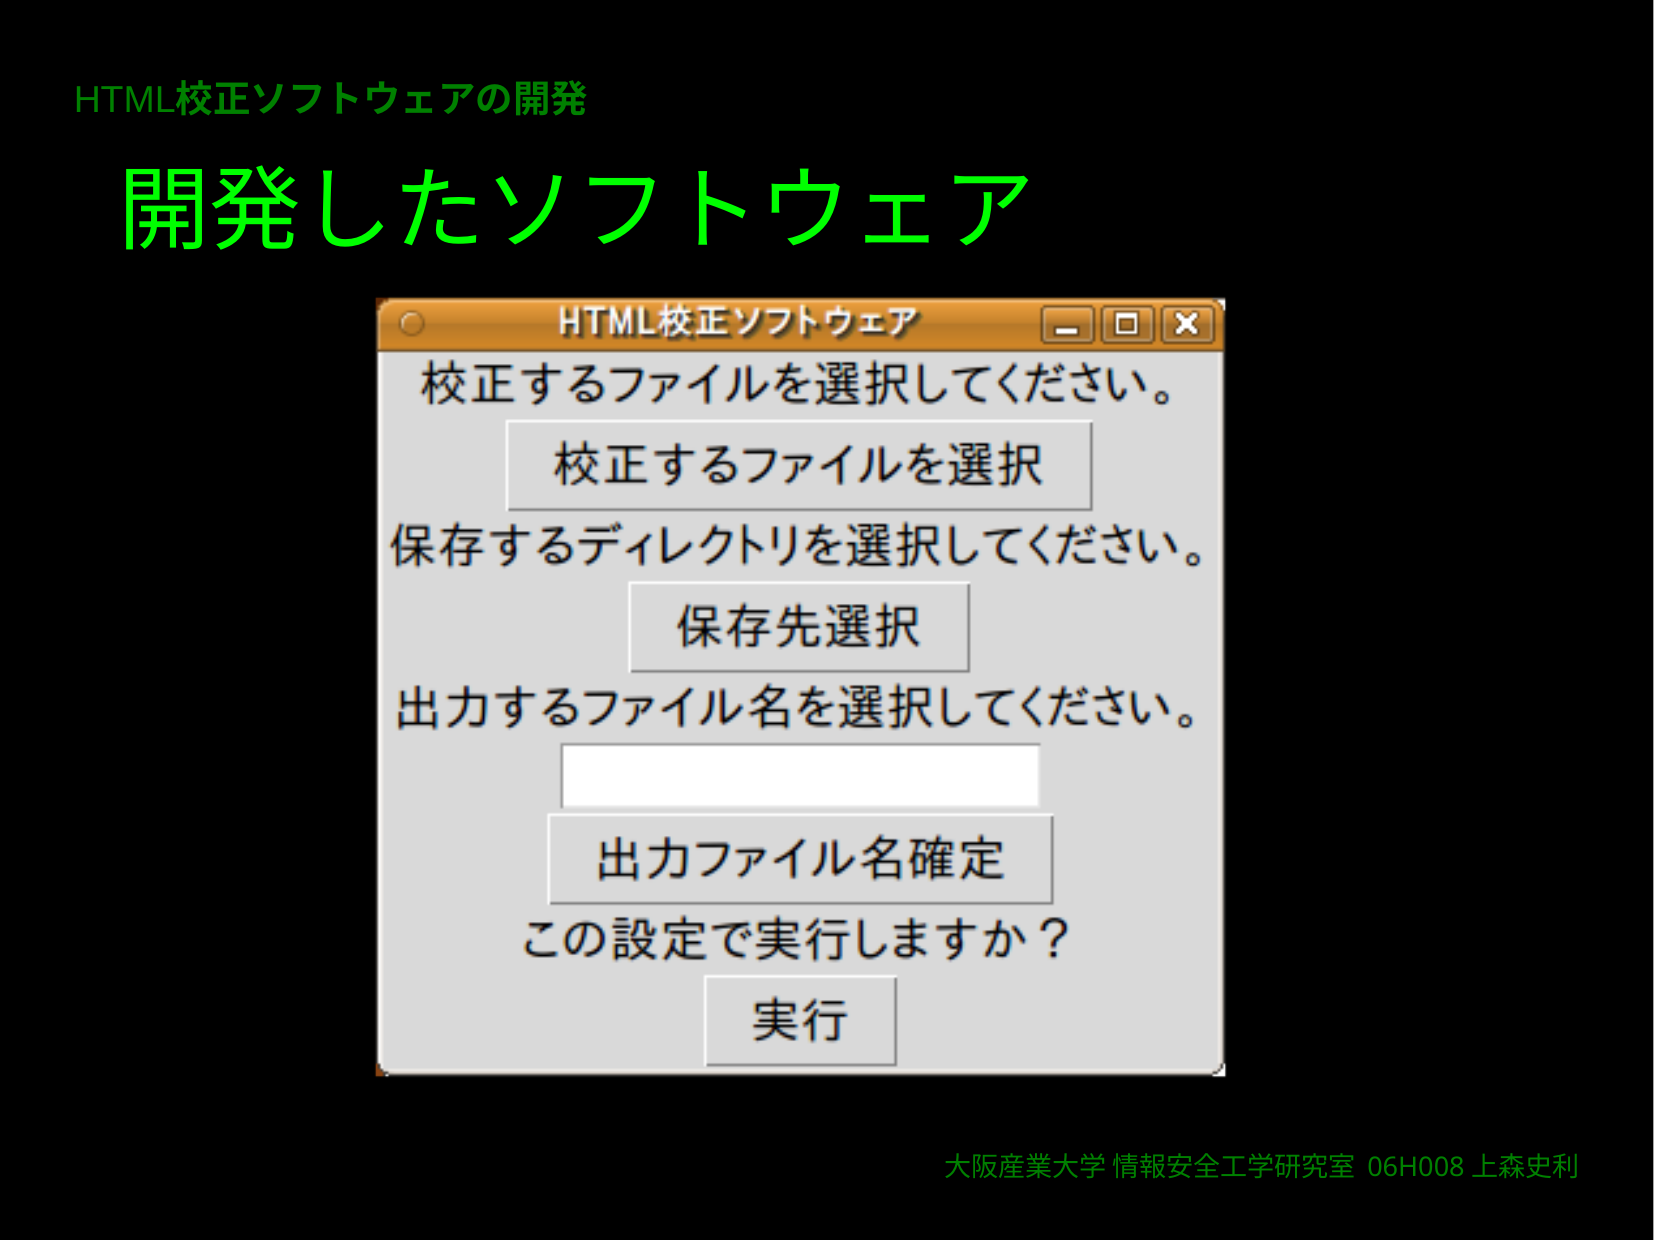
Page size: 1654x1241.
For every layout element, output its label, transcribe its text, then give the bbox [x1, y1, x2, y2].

title 開発したソフトウェア [118, 147, 1601, 257]
picture [363, 285, 1250, 1101]
